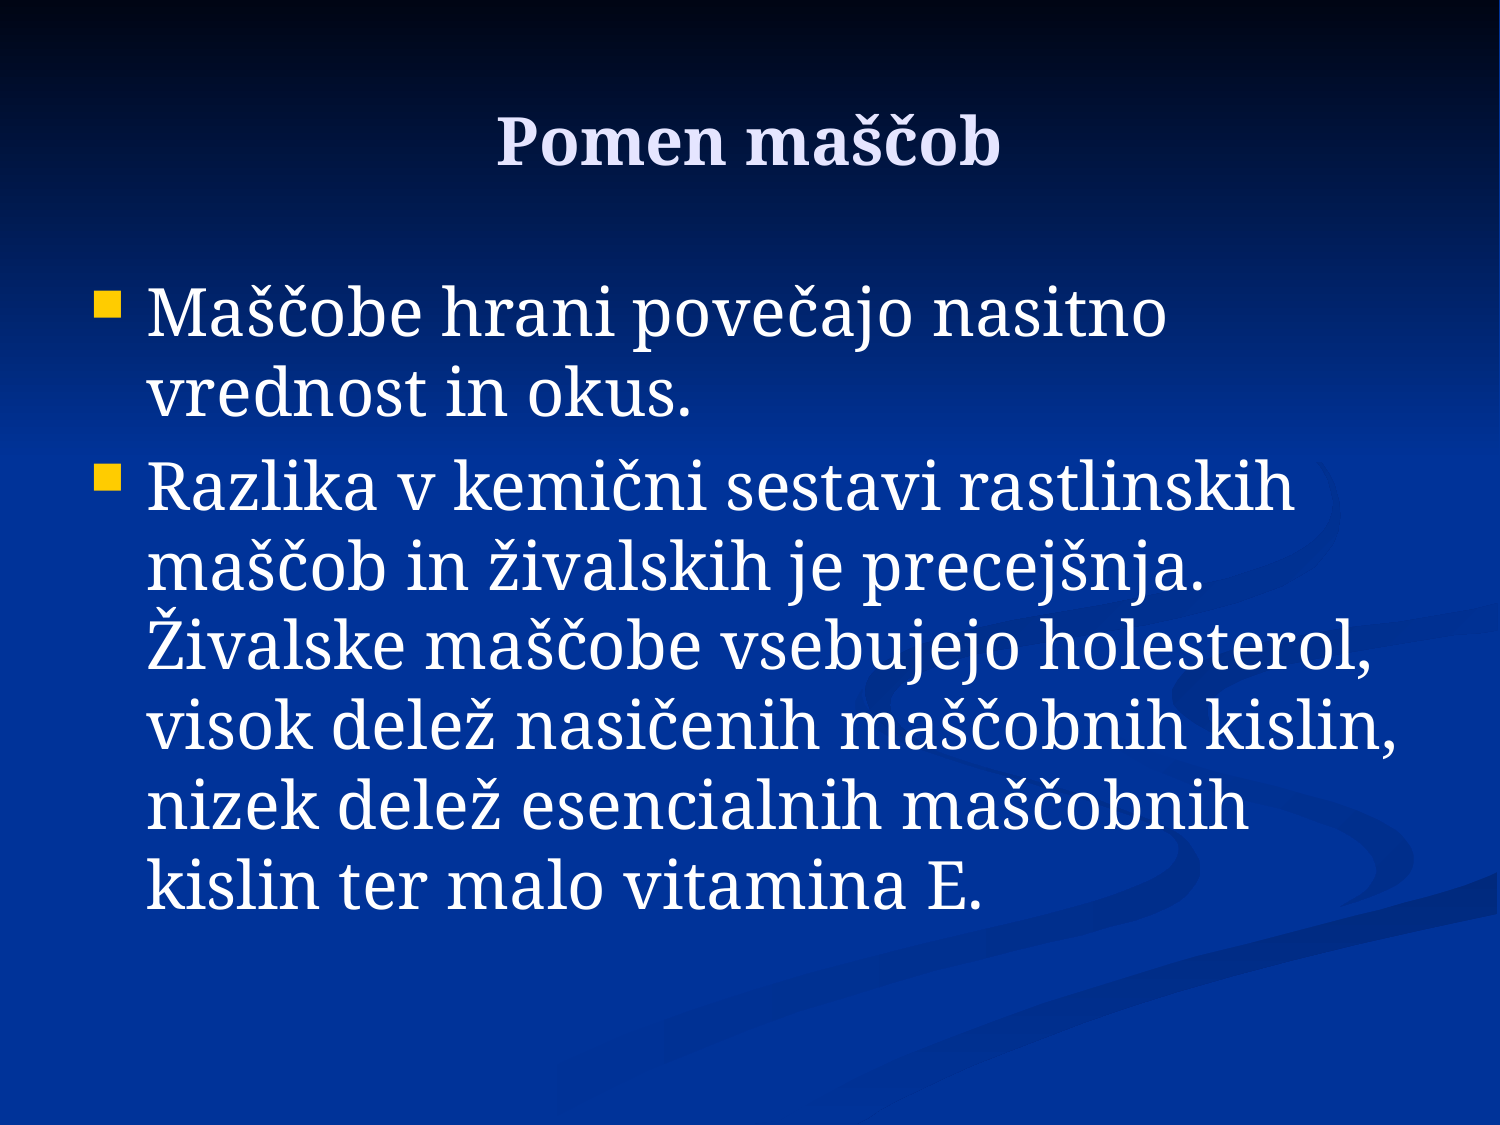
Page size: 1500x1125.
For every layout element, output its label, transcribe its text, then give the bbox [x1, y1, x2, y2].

title Pomen maščob [75, 45, 1425, 233]
list Maščobe hrani povečajo nasitno vrednost in okus. Razlika v kemični sestavi rastlinskih maščob in živalskih je precejšnja. Živalske maščobe vsebujejo holesterol, visok delež nasičenih maščobnih kislin, nizek delež esencialnih maščobnih kislin ter malo vitamina E. [75, 262, 1425, 1005]
